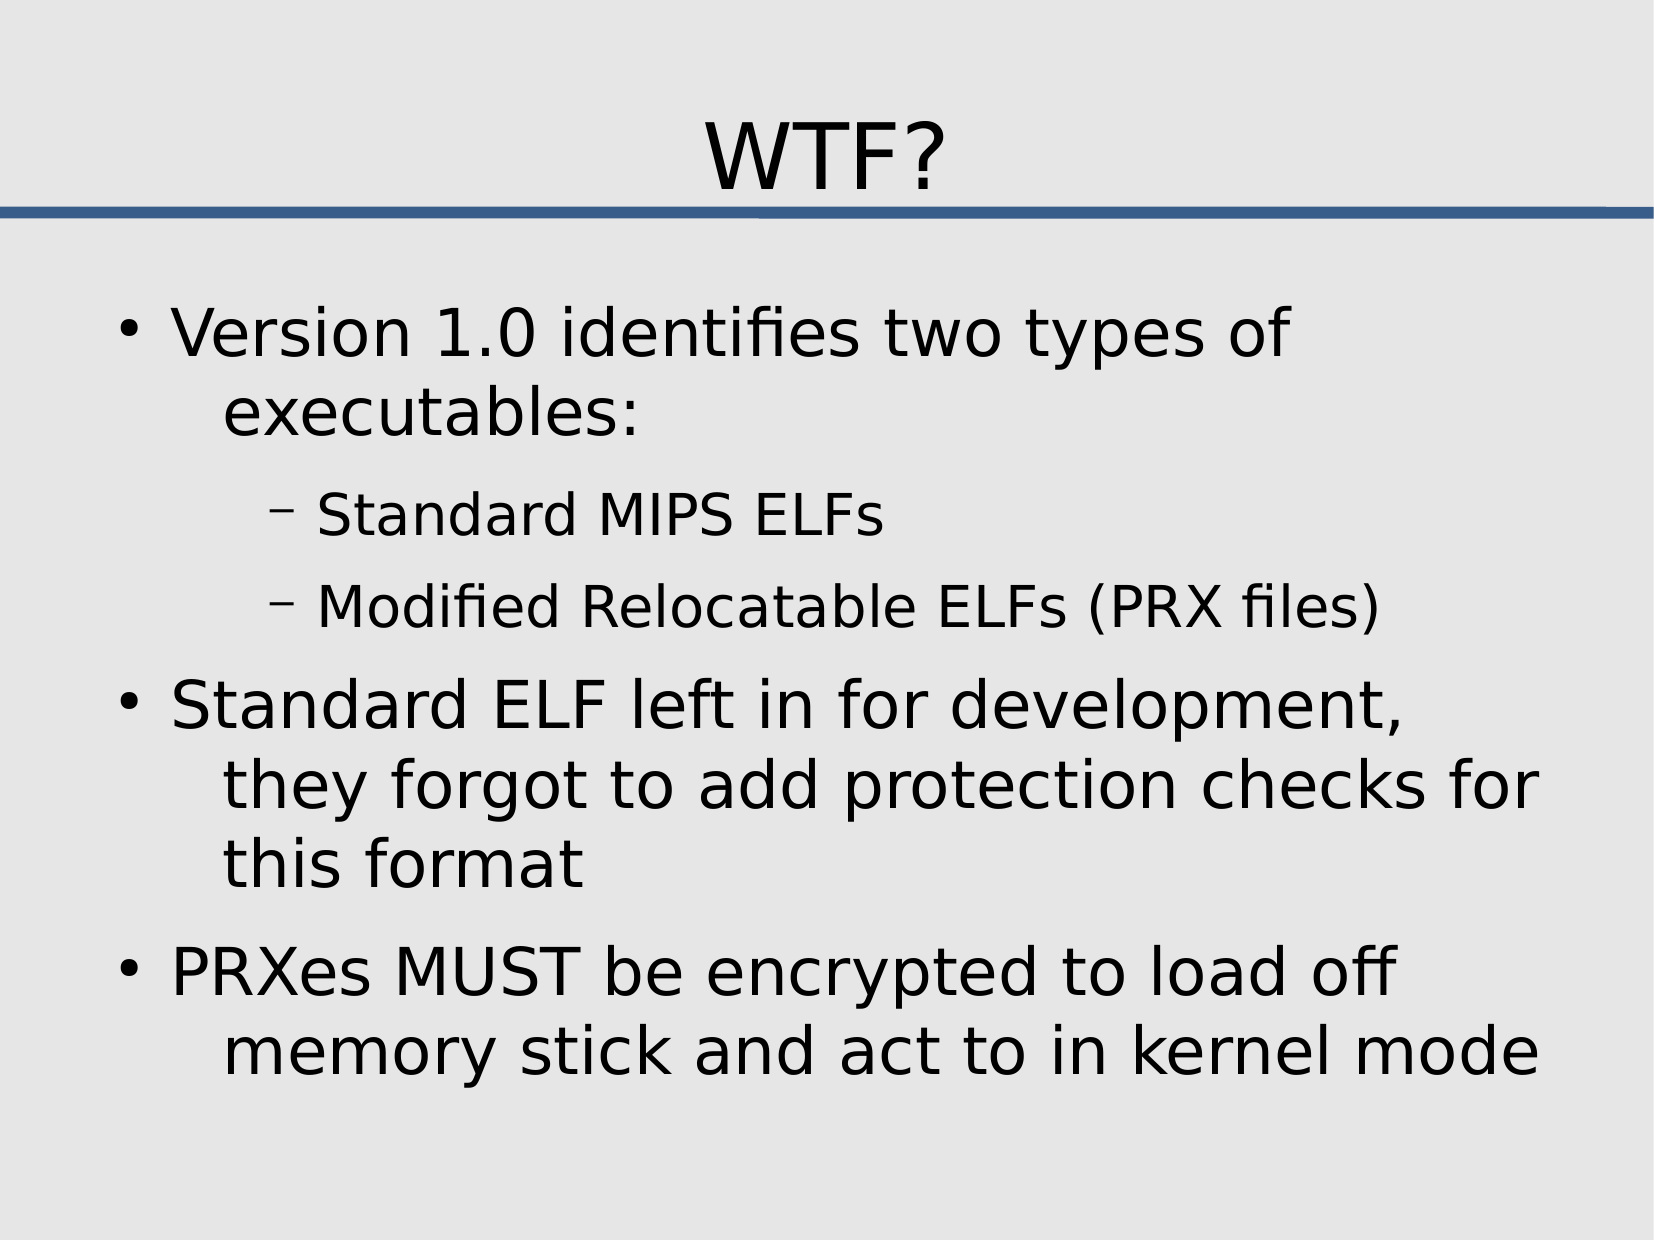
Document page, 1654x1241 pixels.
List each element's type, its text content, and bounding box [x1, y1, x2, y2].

list Version 1.0 identifies two types of executables: Standard MIPS ELFs Modified Relocatable ELFs (PRX files) Standard ELF left in for development, they forgot to add protection checks for this format PRXes MUST be encrypted to load off memory stick and act to in kernel mode [82, 290, 1571, 1094]
title WTF? [82, 56, 1571, 250]
